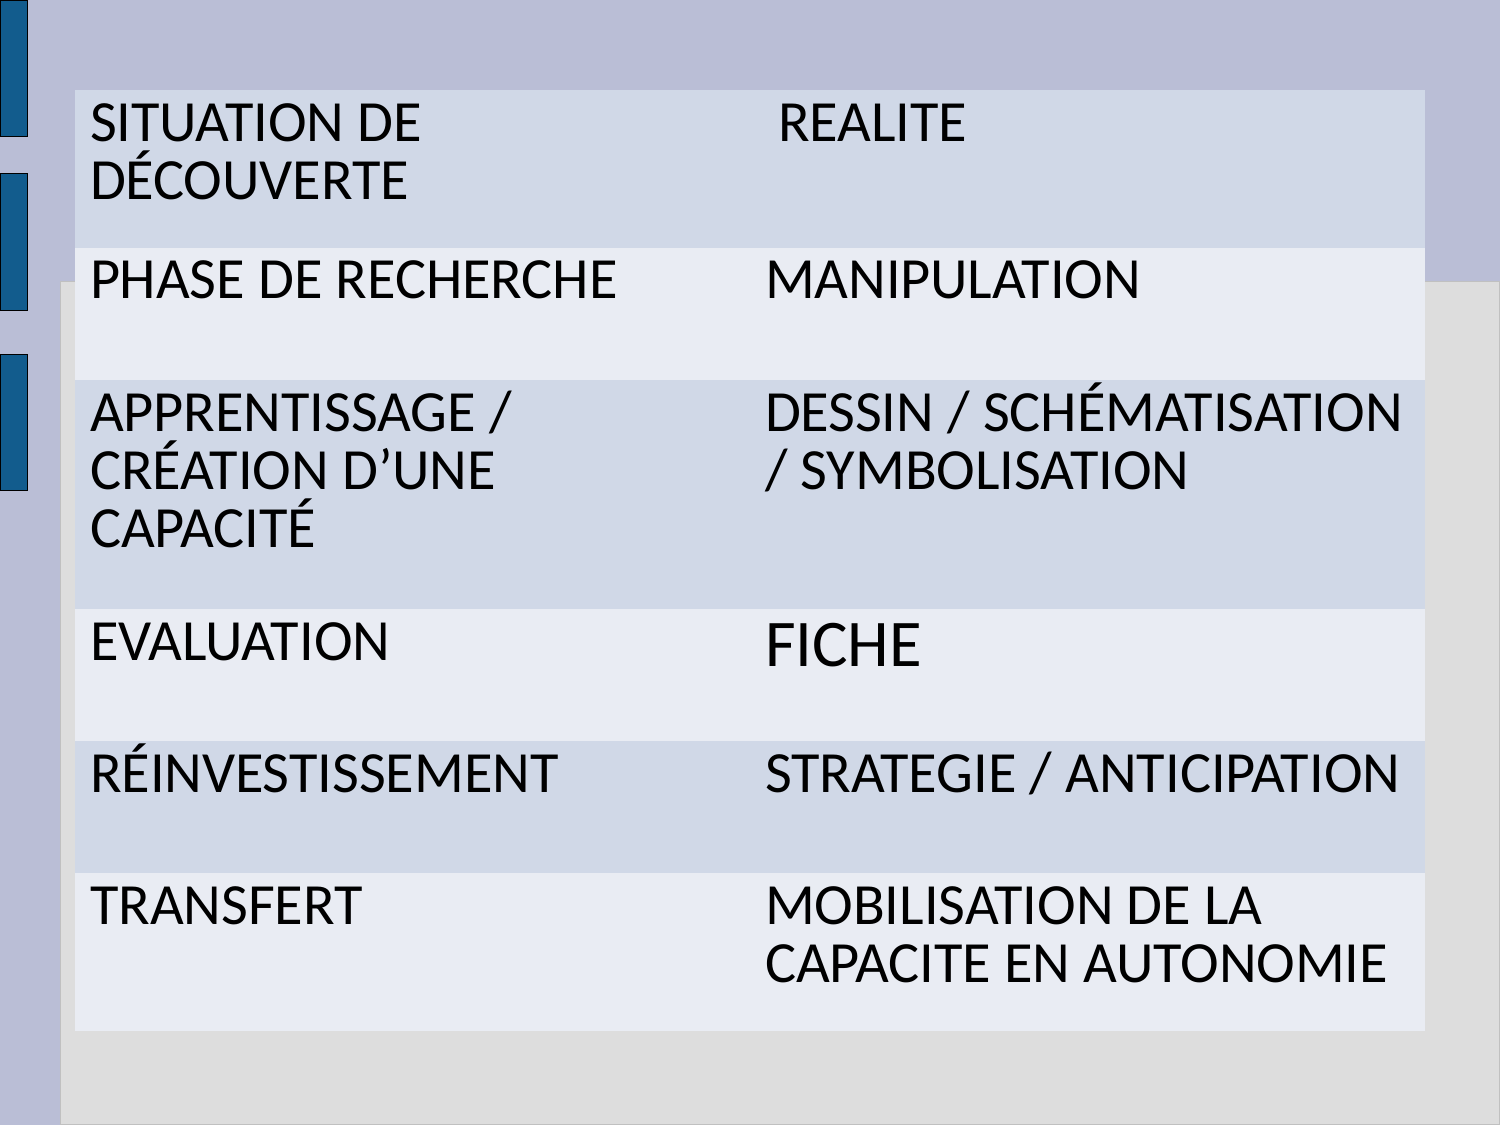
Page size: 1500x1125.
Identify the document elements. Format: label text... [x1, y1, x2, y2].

table_cell STRATEGIE / ANTICIPATION [750, 741, 1425, 873]
table_cell EVALUATION [75, 609, 750, 741]
table_cell MOBILISATION DE LA CAPACITE EN AUTONOMIE [750, 873, 1425, 1031]
table_cell FICHE [750, 609, 1425, 741]
table_cell TRANSFERT [75, 873, 750, 1031]
table_cell MANIPULATION [750, 248, 1425, 380]
table_cell RÉINVESTISSEMENT [75, 741, 750, 873]
table_header REALITE [750, 90, 1425, 248]
table_cell APPRENTISSAGE / CRÉATION D’UNE CAPACITÉ [75, 380, 750, 609]
table_header SITUATION DE DÉCOUVERTE [75, 90, 750, 248]
table_cell DESSIN / SCHÉMATISATION / SYMBOLISATION [750, 380, 1425, 609]
table_cell PHASE DE RECHERCHE [75, 248, 750, 380]
